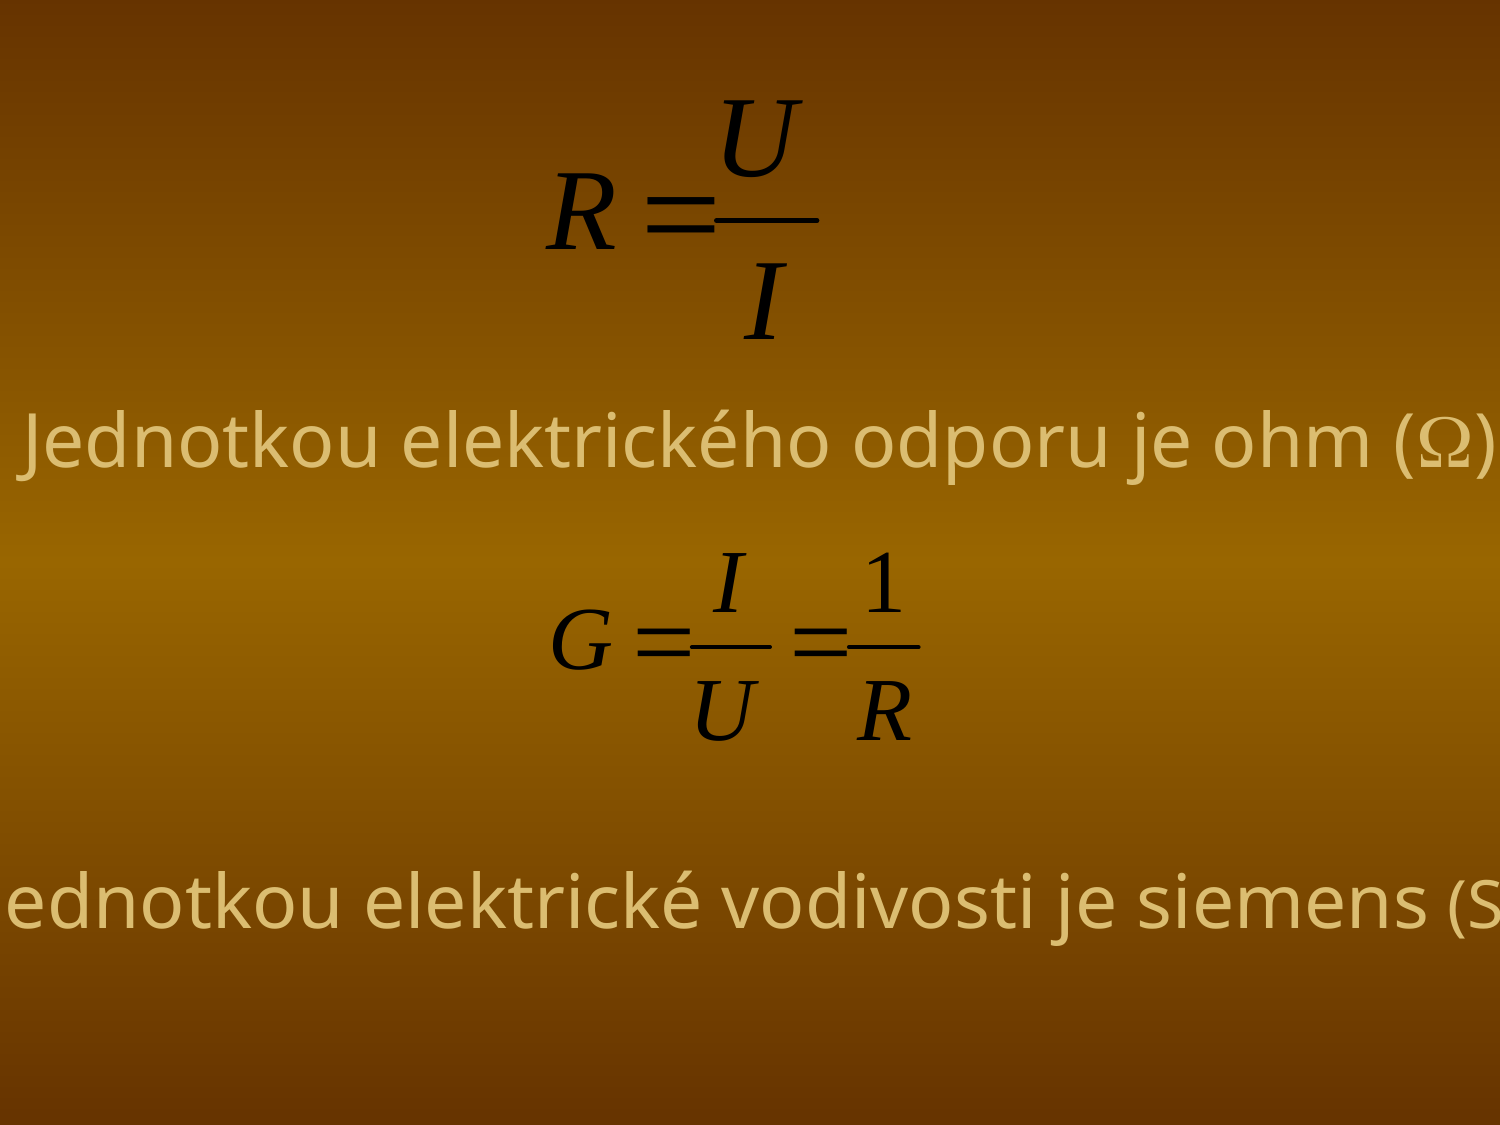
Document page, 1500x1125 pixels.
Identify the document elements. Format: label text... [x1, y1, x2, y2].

text_box Jednotkou elektrické vodivosti je siemens (S). [0, 846, 1500, 952]
chart [537, 527, 936, 760]
chart [525, 66, 844, 366]
text_box Jednotkou elektrického odporu je ohm (). [7, 385, 1500, 491]
